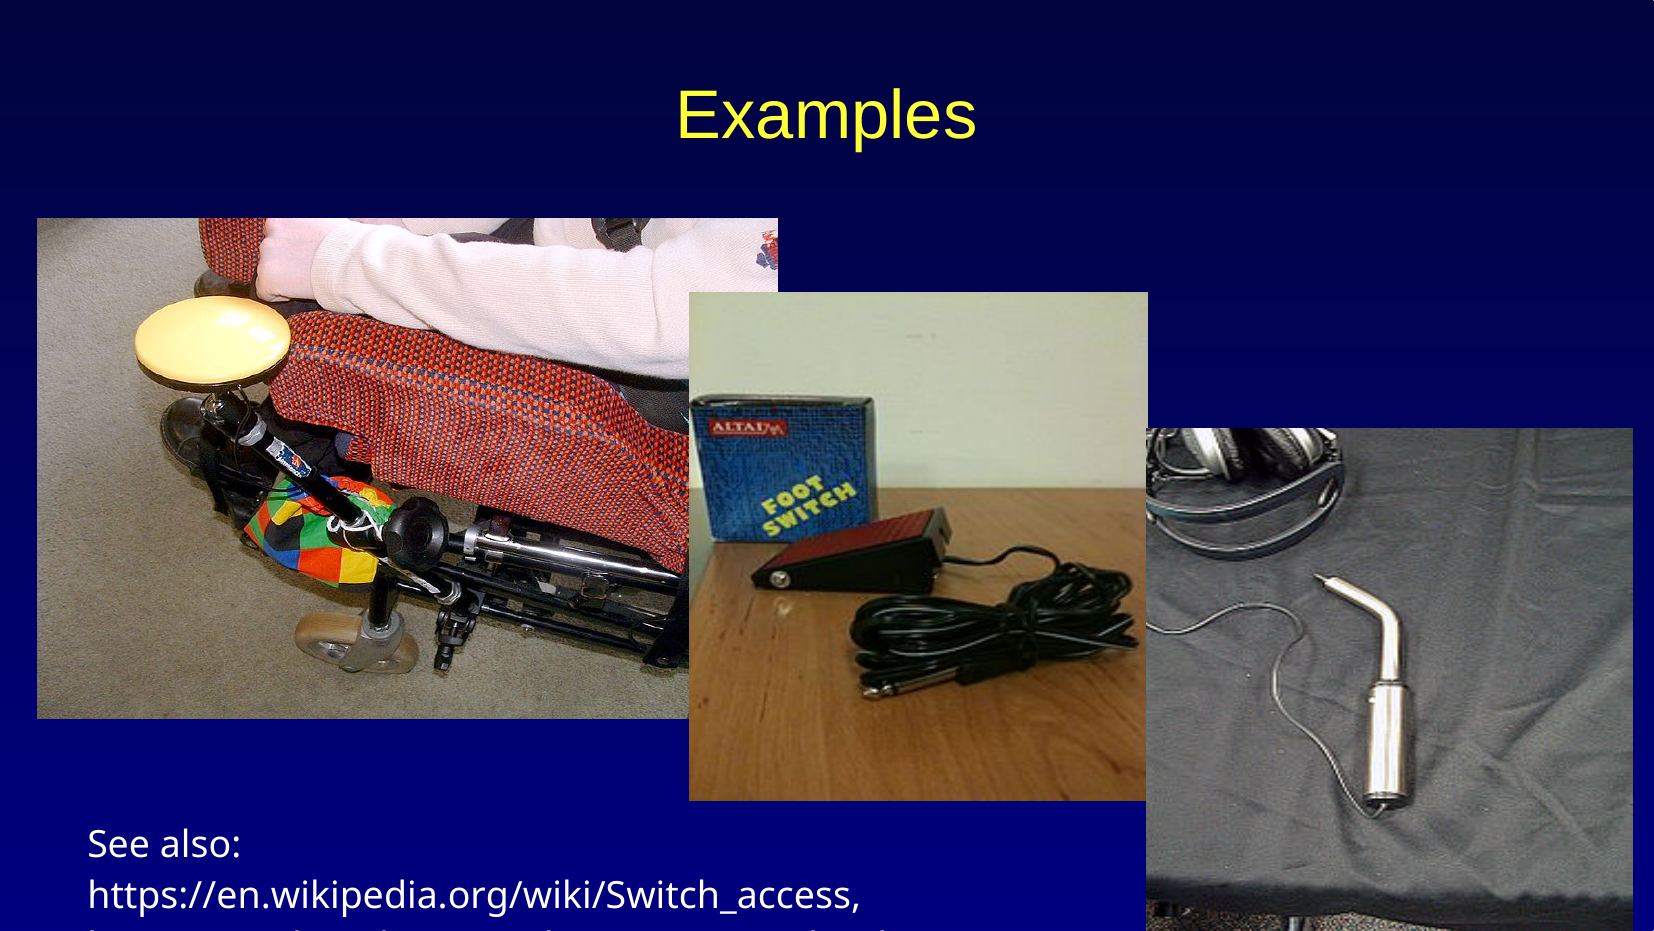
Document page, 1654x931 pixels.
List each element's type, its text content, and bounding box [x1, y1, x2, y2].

title Examples [82, 37, 1571, 193]
picture [37, 218, 1633, 931]
text_box See also: https://en.wikipedia.org/wiki/Switch_access, http://en.wikipedia.org/wiki/Assistive_technology [87, 817, 1020, 917]
